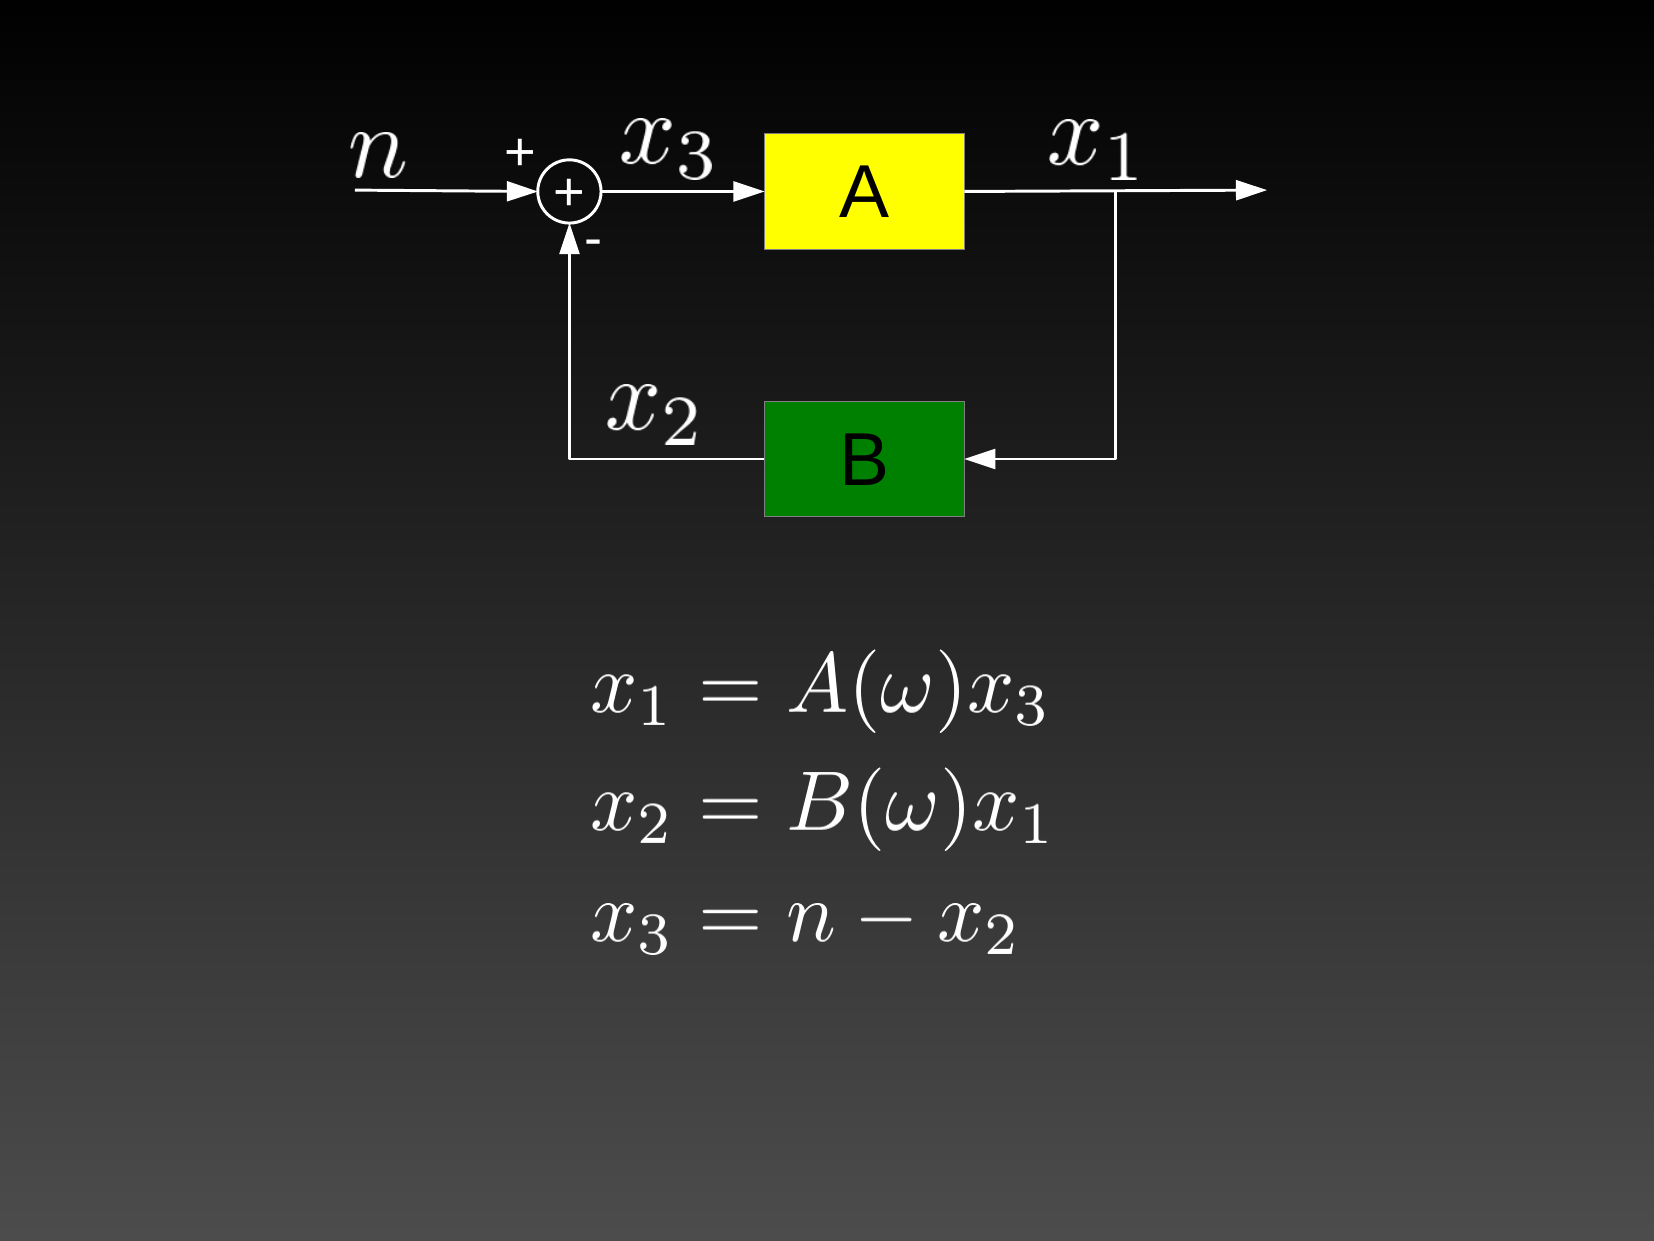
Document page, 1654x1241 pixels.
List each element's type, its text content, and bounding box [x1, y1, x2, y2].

picture [350, 132, 406, 178]
picture [607, 384, 697, 445]
picture [1049, 119, 1137, 180]
text_box B [764, 401, 965, 517]
text_box + [537, 159, 601, 224]
text_box A [764, 133, 965, 250]
text_box + [490, 114, 552, 191]
picture [592, 903, 1014, 955]
picture [621, 118, 712, 180]
picture [592, 649, 1044, 733]
picture [592, 767, 1047, 851]
text_box - [569, 199, 618, 276]
